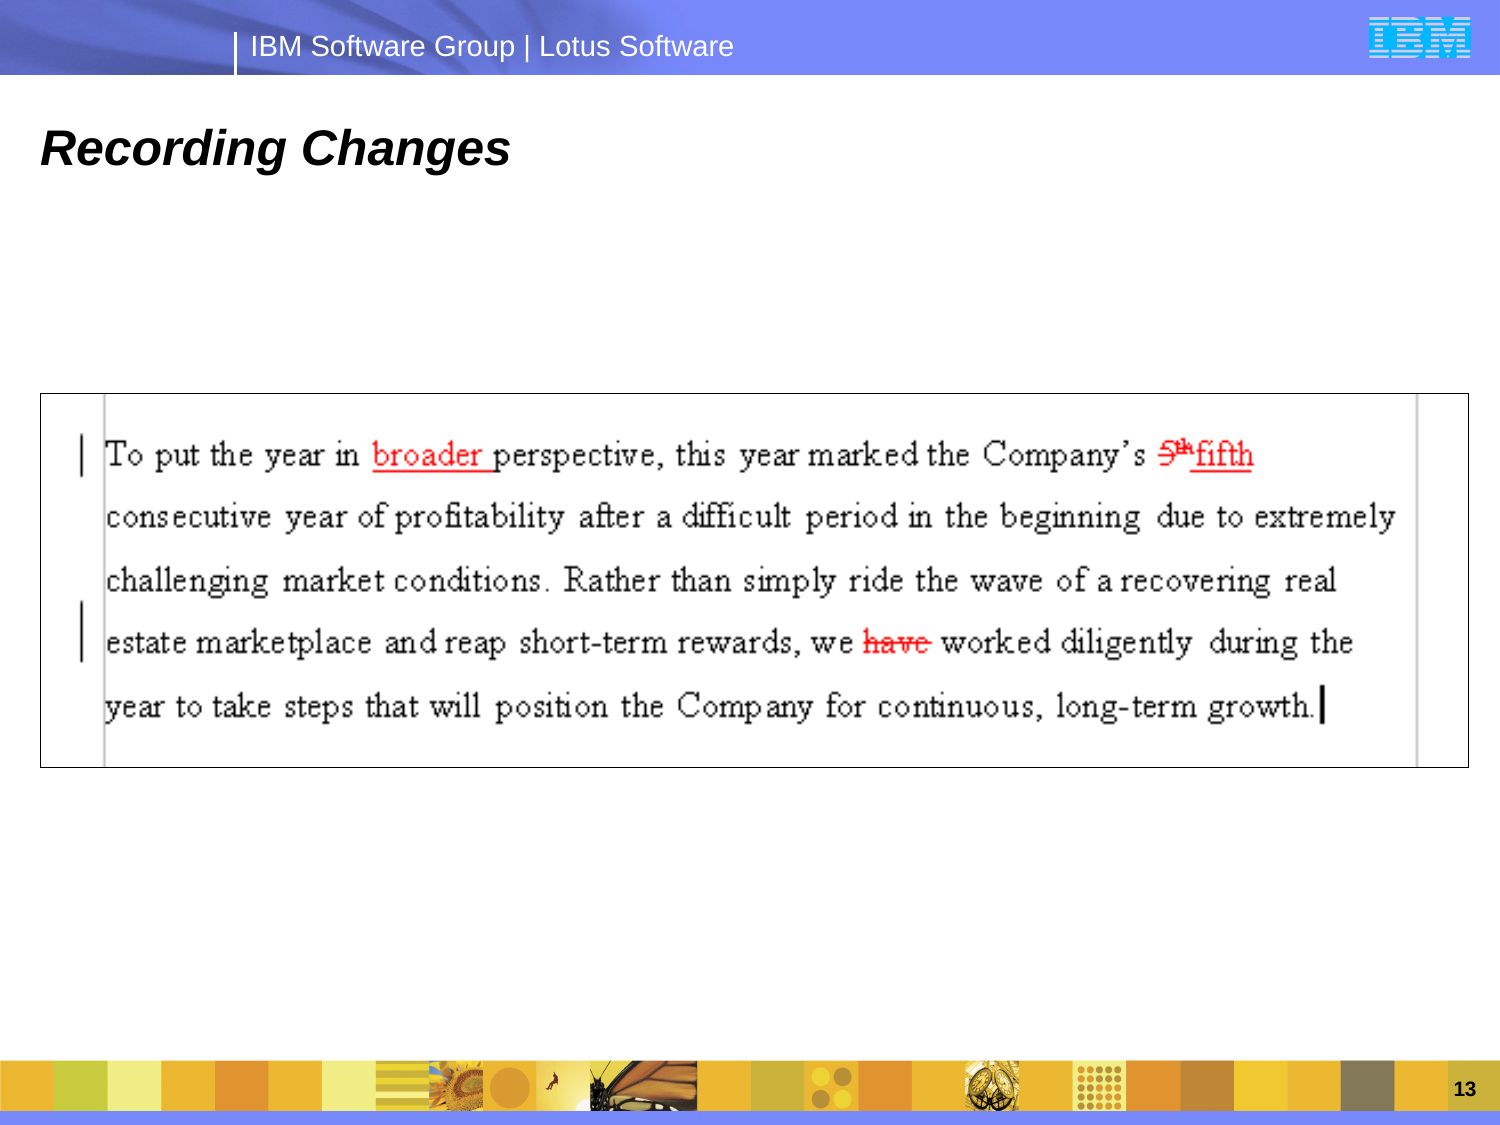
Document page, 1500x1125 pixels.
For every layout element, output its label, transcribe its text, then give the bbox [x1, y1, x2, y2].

title Recording Changes [25, 114, 1378, 197]
picture [0, 0, 1500, 75]
picture [0, 1060, 1500, 1111]
picture [40, 393, 1469, 768]
